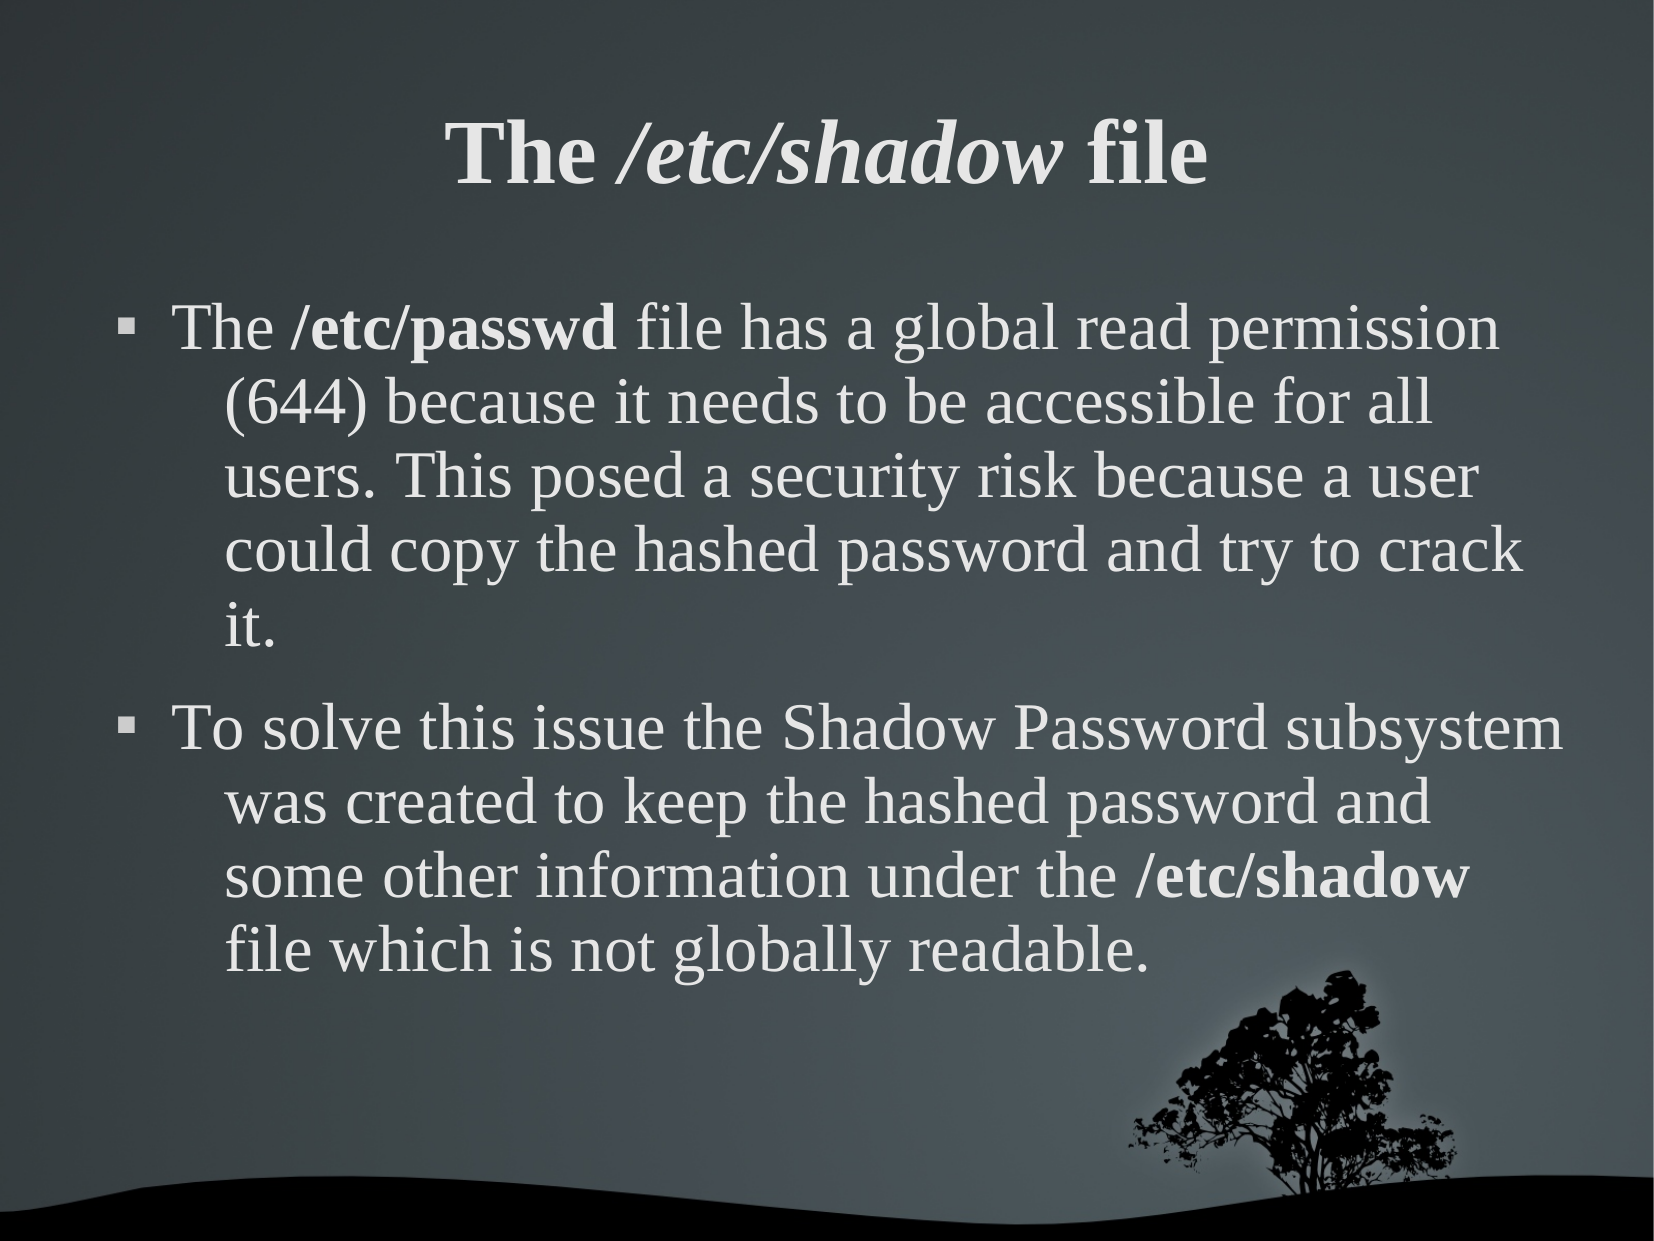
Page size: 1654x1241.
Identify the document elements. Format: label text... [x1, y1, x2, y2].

list The /etc/passwd file has a global read permission (644) because it needs to be accessible for all users. This posed a security risk because a user could copy the hashed password and try to crack it. To solve this issue the Shadow Password subsystem was created to keep the hashed password and some other information under the /etc/shadow file which is not globally readable. [82, 290, 1571, 1117]
title The /etc/shadow file [82, 49, 1571, 257]
picture [0, 0, 1654, 1241]
